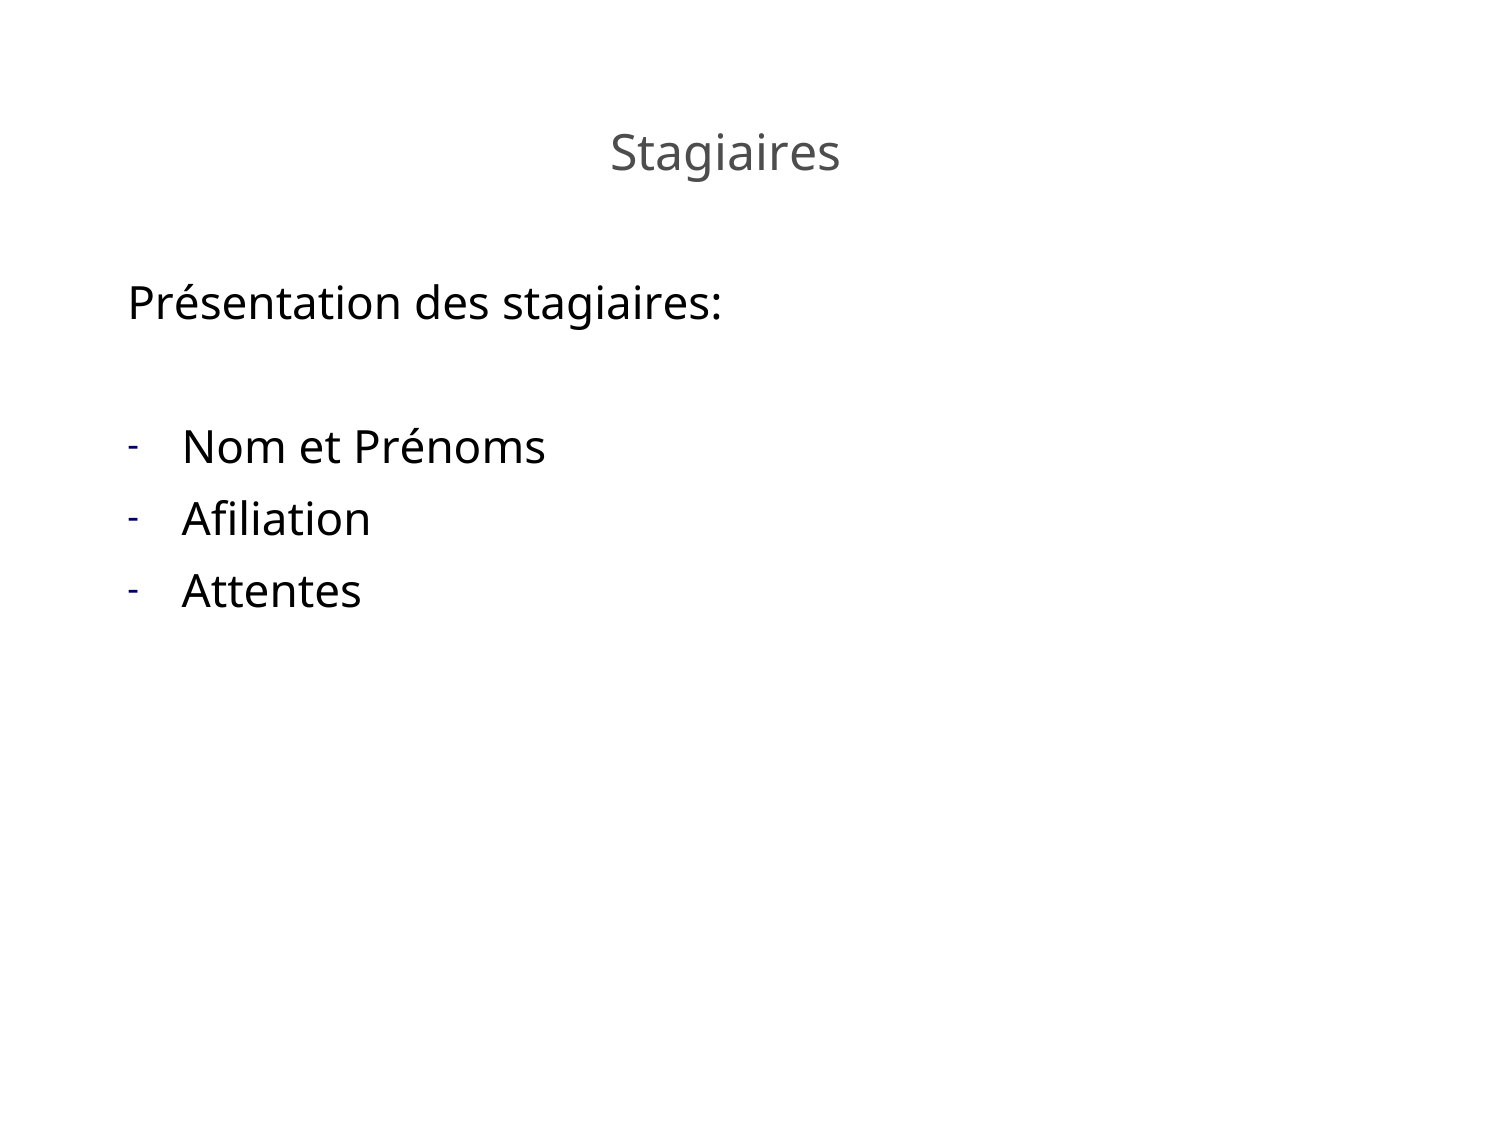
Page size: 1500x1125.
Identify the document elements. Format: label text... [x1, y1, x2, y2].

list Présentation des stagiaires: Nom et Prénoms Afiliation Attentes [112, 265, 1388, 592]
title Stagiaires [88, 115, 1364, 187]
